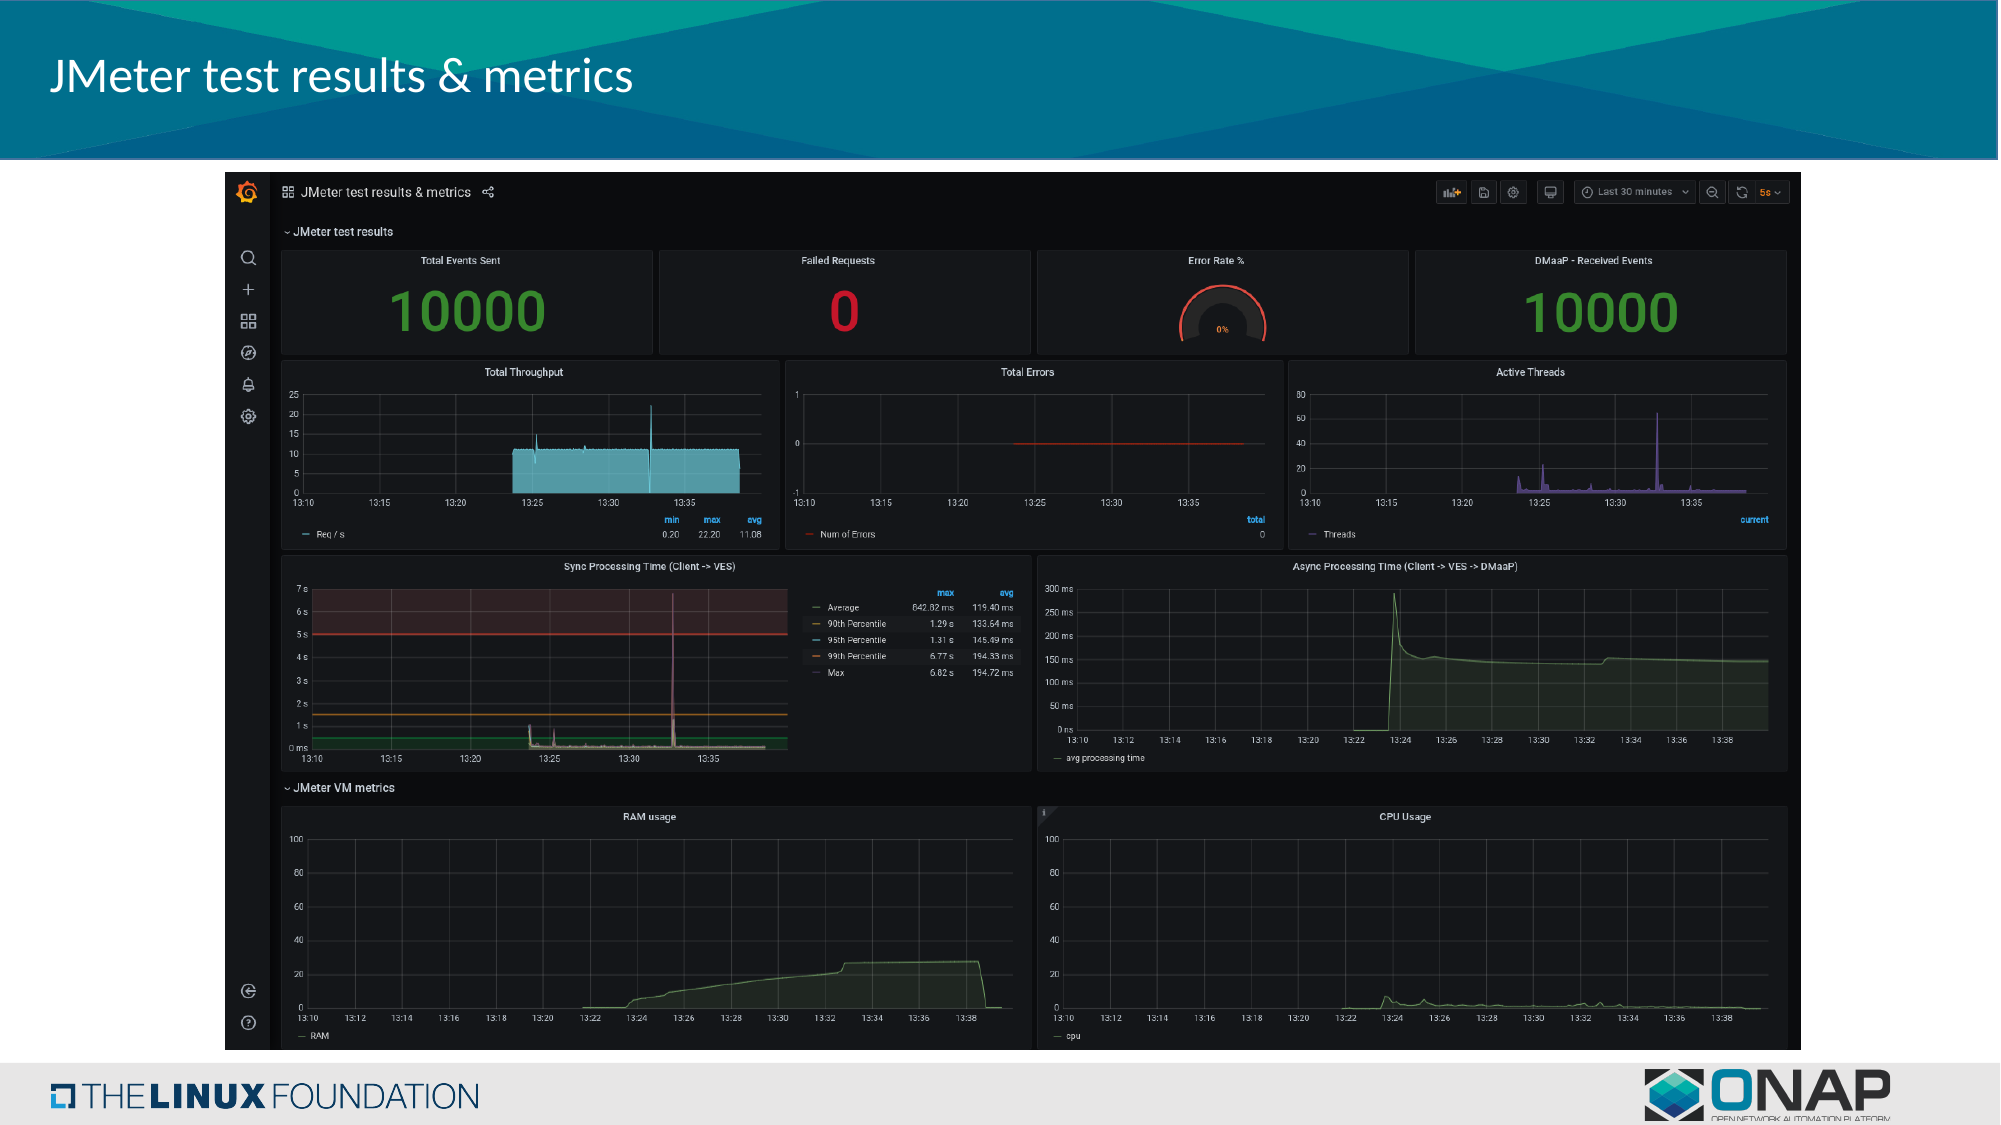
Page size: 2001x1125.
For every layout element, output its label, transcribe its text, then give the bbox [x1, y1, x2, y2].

title JMeter test results & metrics [34, 0, 1923, 158]
picture [51, 1083, 478, 1109]
picture [225, 172, 1801, 1051]
